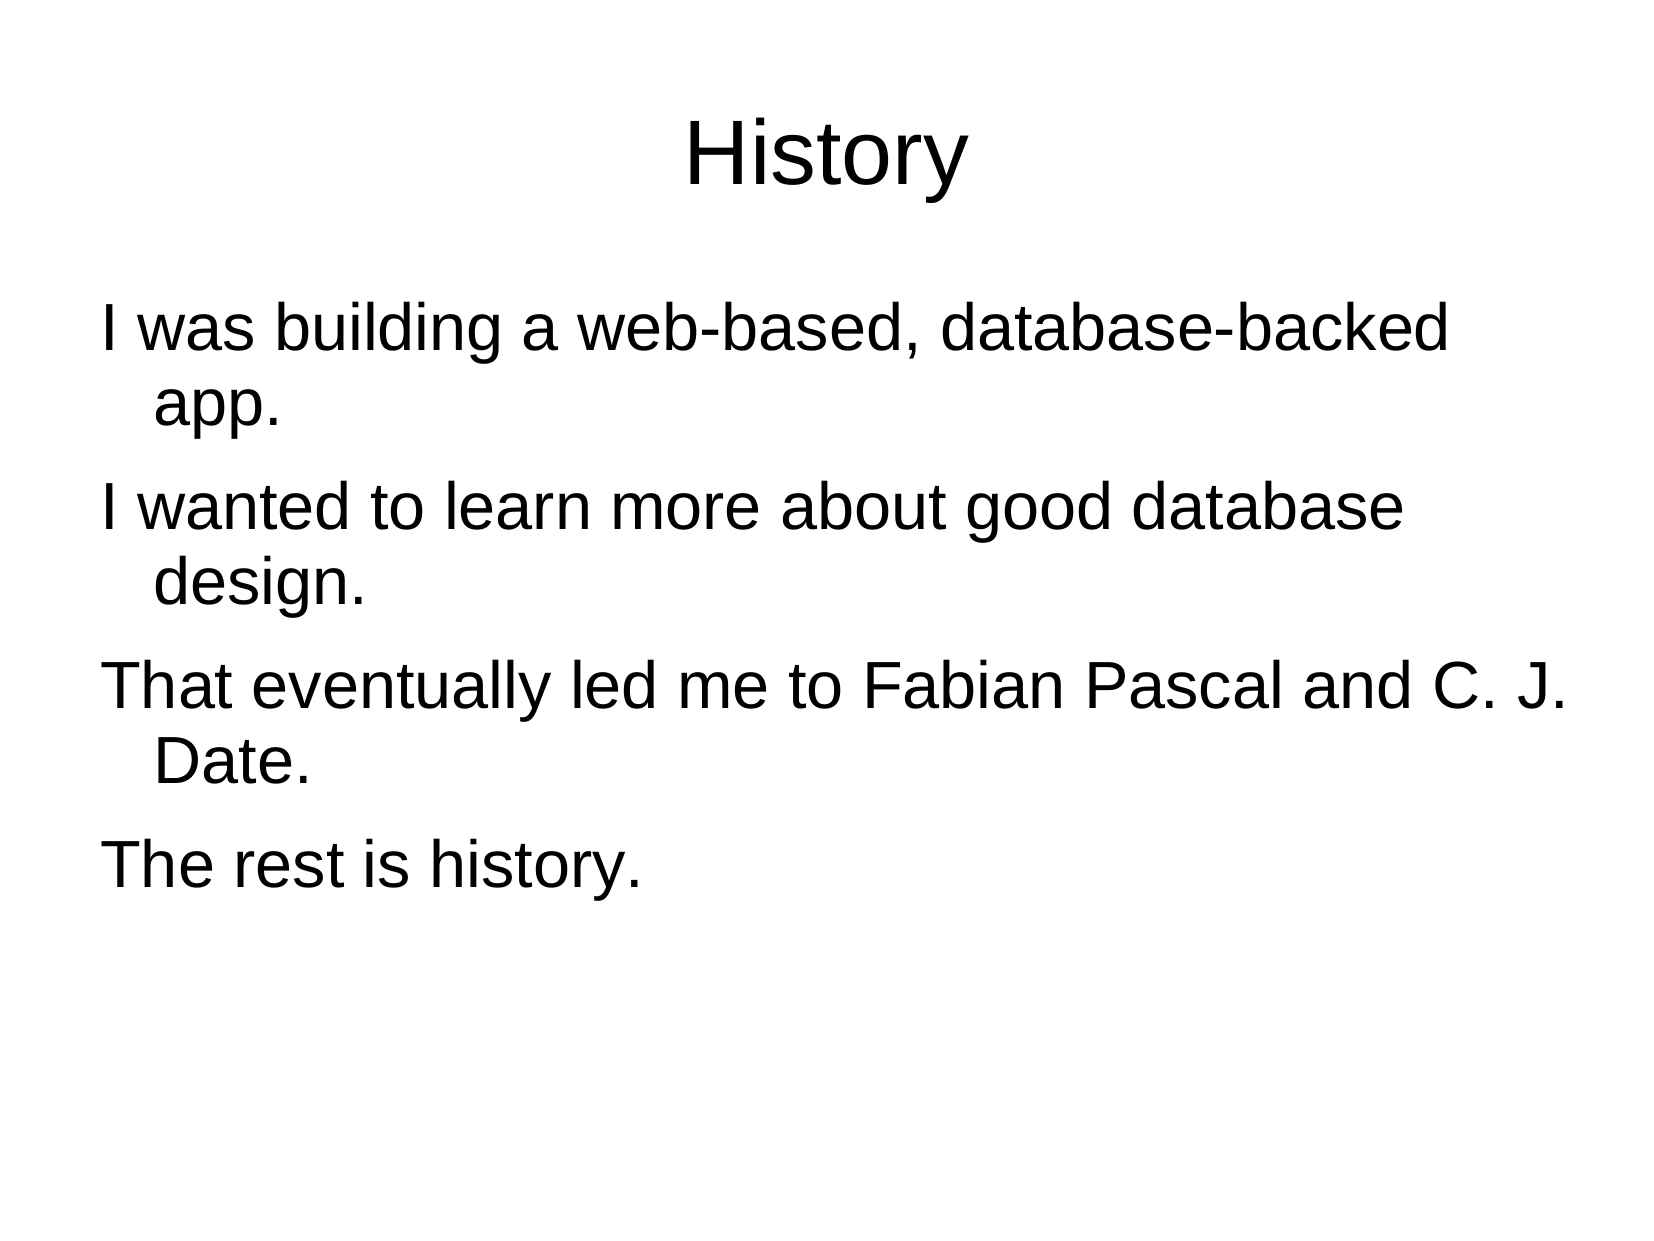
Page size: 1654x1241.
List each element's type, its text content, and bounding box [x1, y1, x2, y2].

list I was building a web-based, database-backed app. I wanted to learn more about good database design. That eventually led me to Fabian Pascal and C. J. Date. The rest is history. [82, 290, 1571, 1094]
title History [82, 56, 1571, 250]
